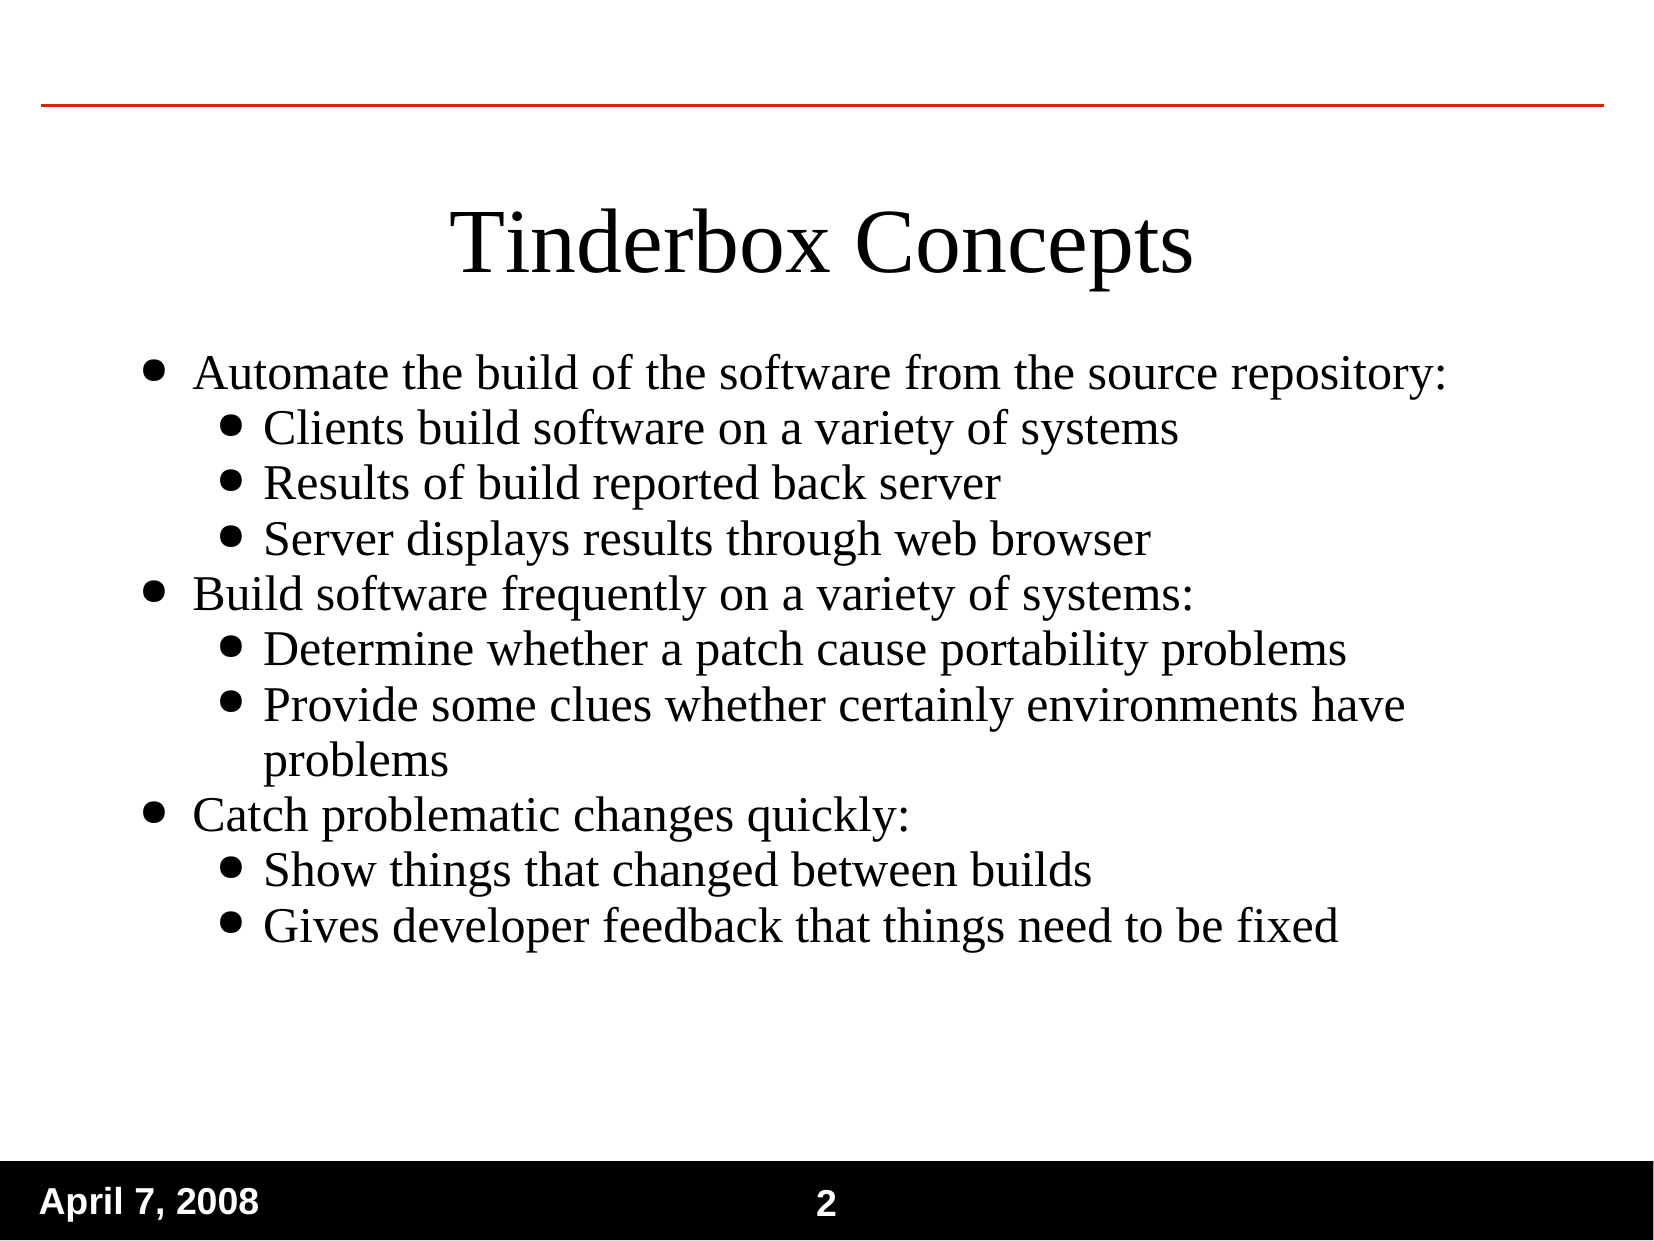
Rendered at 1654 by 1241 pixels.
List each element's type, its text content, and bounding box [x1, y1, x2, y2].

list Automate the build of the software from the source repository: Clients build software on a variety of systems Results of build reported back server Server displays results through web browser Build software frequently on a variety of systems: Determine whether a patch cause portability problems Provide some clues whether certainly environments have problems Catch problematic changes quickly: Show things that changed between builds Gives developer feedback that things need to be fixed [121, 344, 1534, 1127]
title Tinderbox Concepts [117, 137, 1530, 346]
